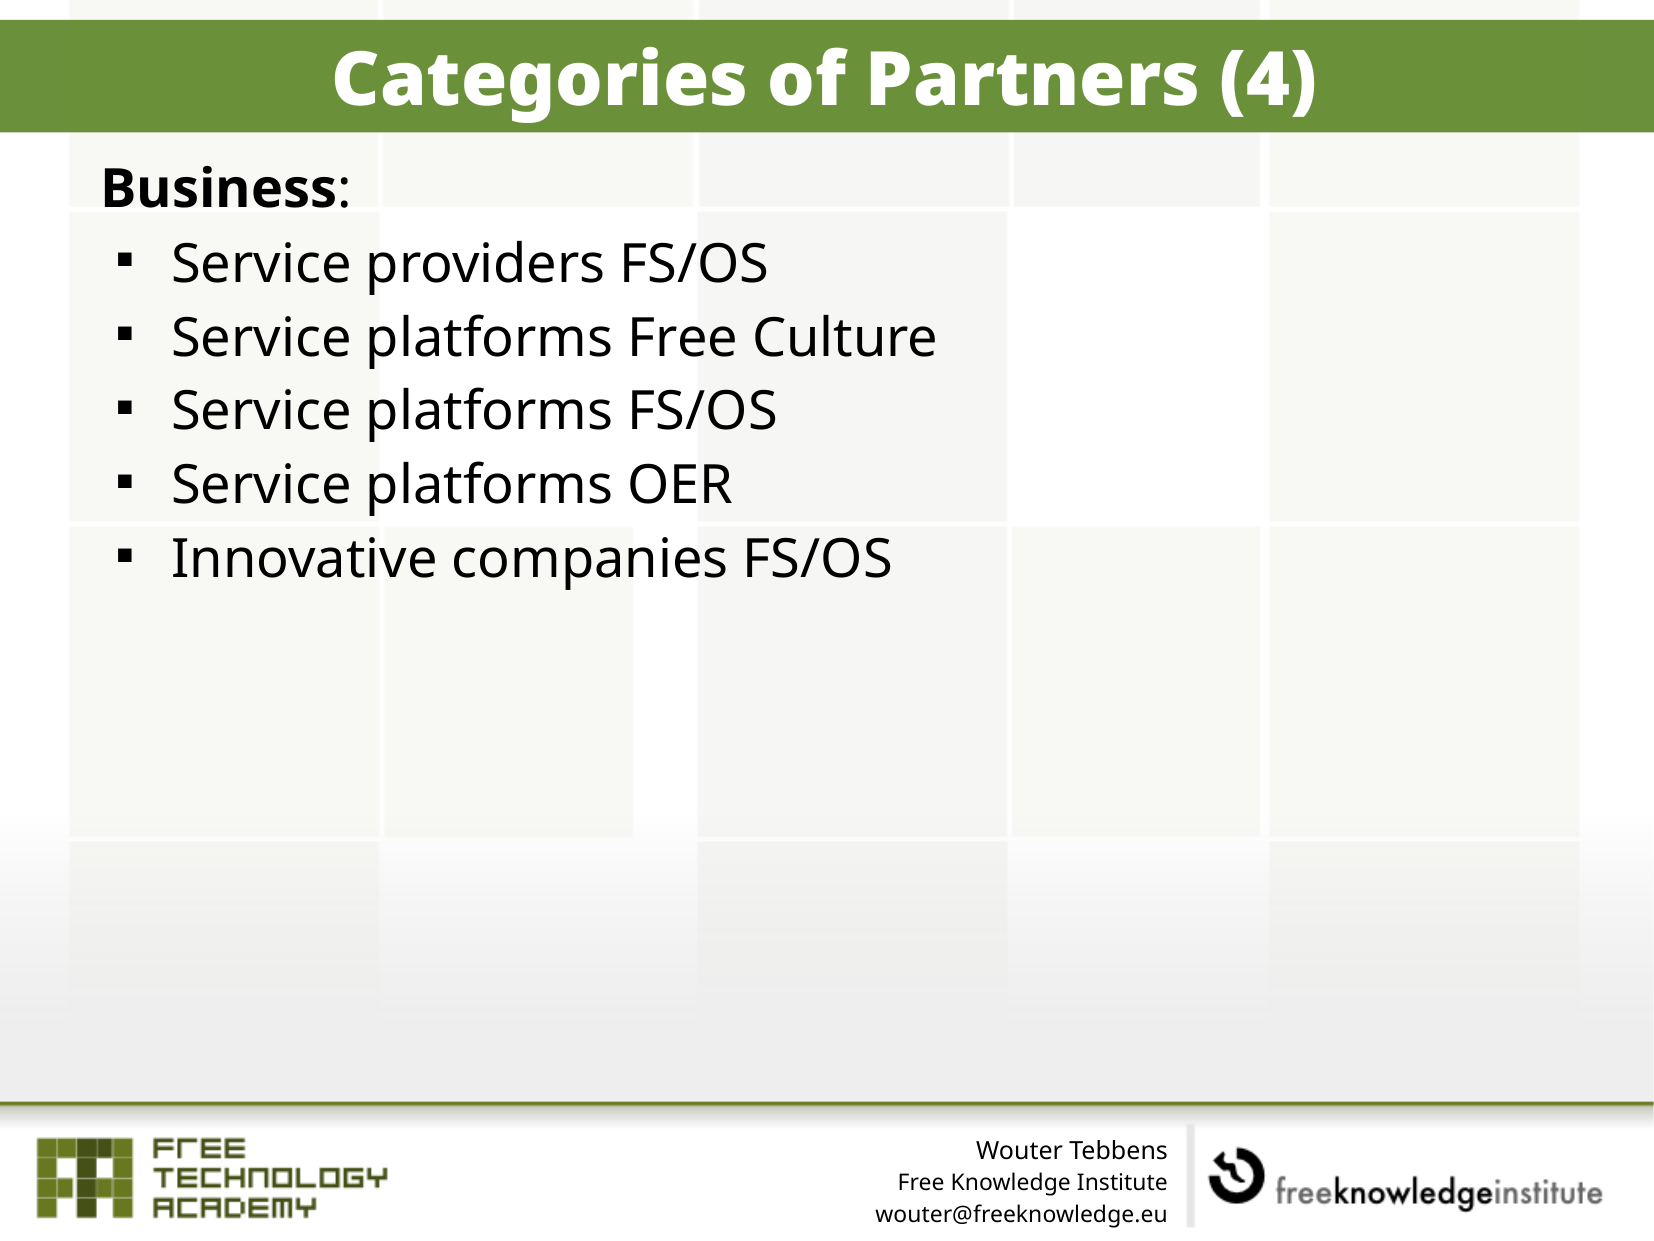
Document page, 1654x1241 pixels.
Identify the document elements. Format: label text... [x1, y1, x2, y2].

picture [0, 133, 1654, 1241]
picture [0, 0, 1654, 19]
title Categories of Partners (4) [37, 29, 1613, 122]
list Business: Service providers FS/OS Service platforms Free Culture Service platforms FS/OS Service platforms OER Innovative companies FS/OS [82, 150, 1571, 954]
